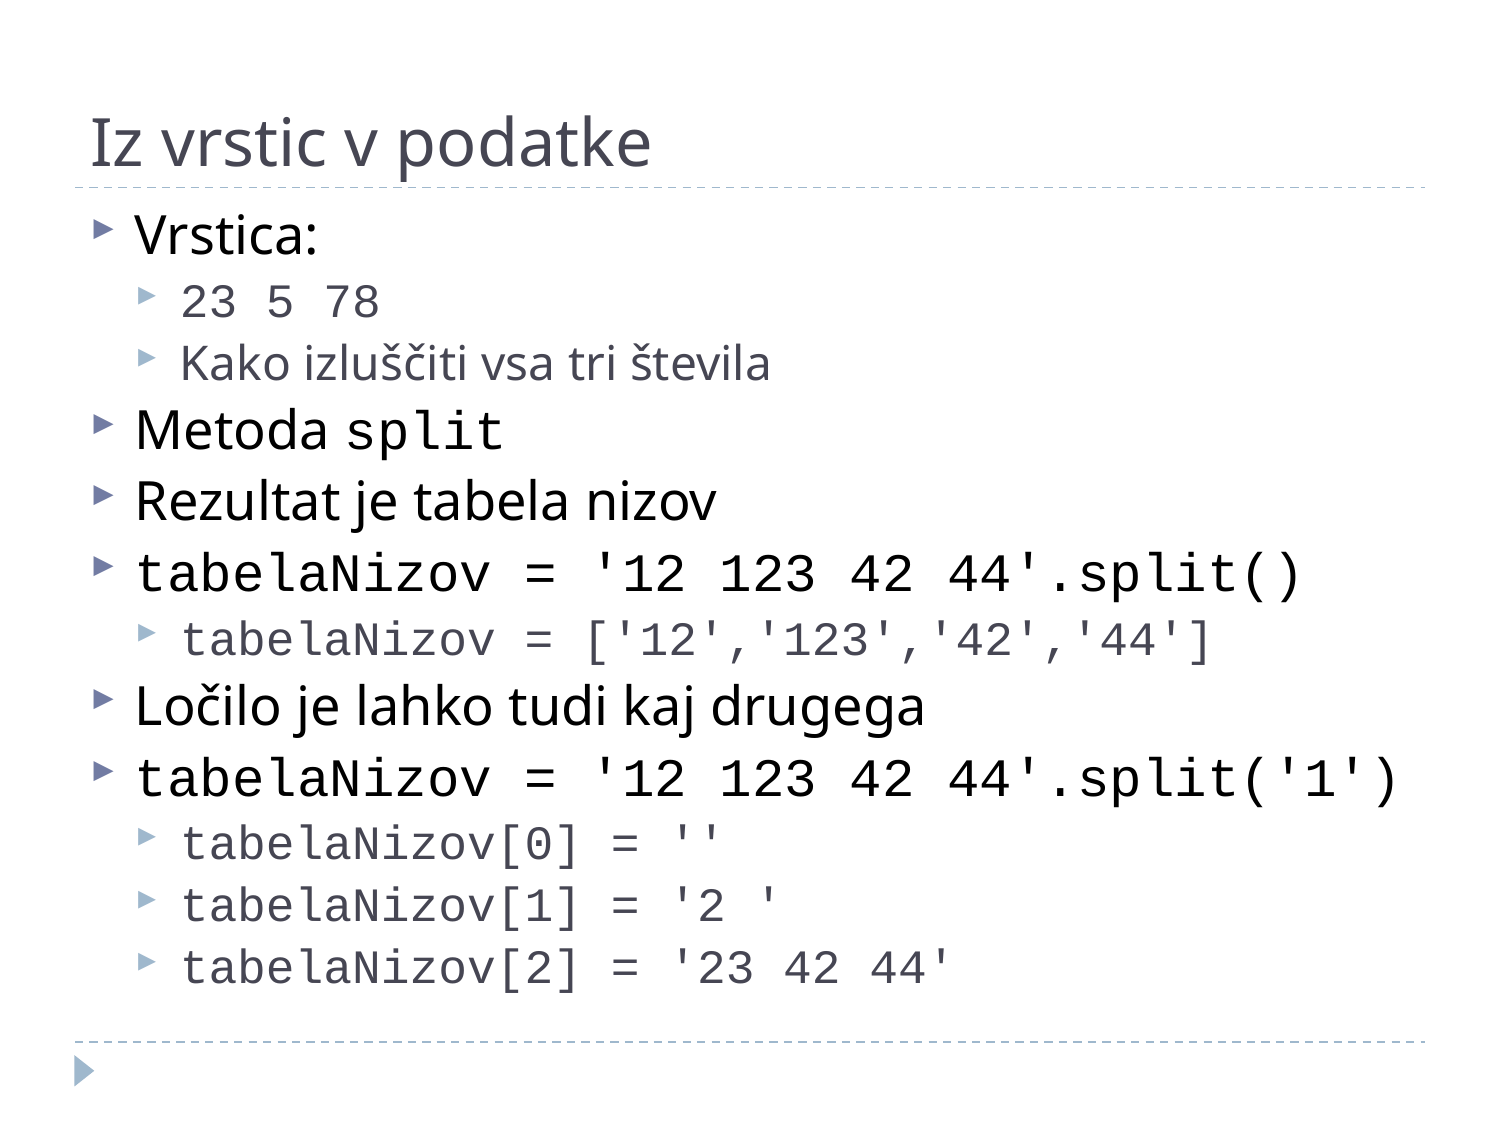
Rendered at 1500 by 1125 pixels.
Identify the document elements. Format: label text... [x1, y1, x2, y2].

list Vrstica: 23 5 78 Kako izluščiti vsa tri števila Metoda split Rezultat je tabela nizov tabelaNizov = '12 123 42 44'.split() tabelaNizov = ['12','123','42','44'] Ločilo je lahko tudi kaj drugega tabelaNizov = '12 123 42 44'.split('1') tabelaNizov[0] = '' tabelaNizov[1] = '2 ' tabelaNizov[2] = '23 42 44' [75, 200, 1425, 1010]
title Iz vrstic v podatke [75, 24, 1425, 188]
